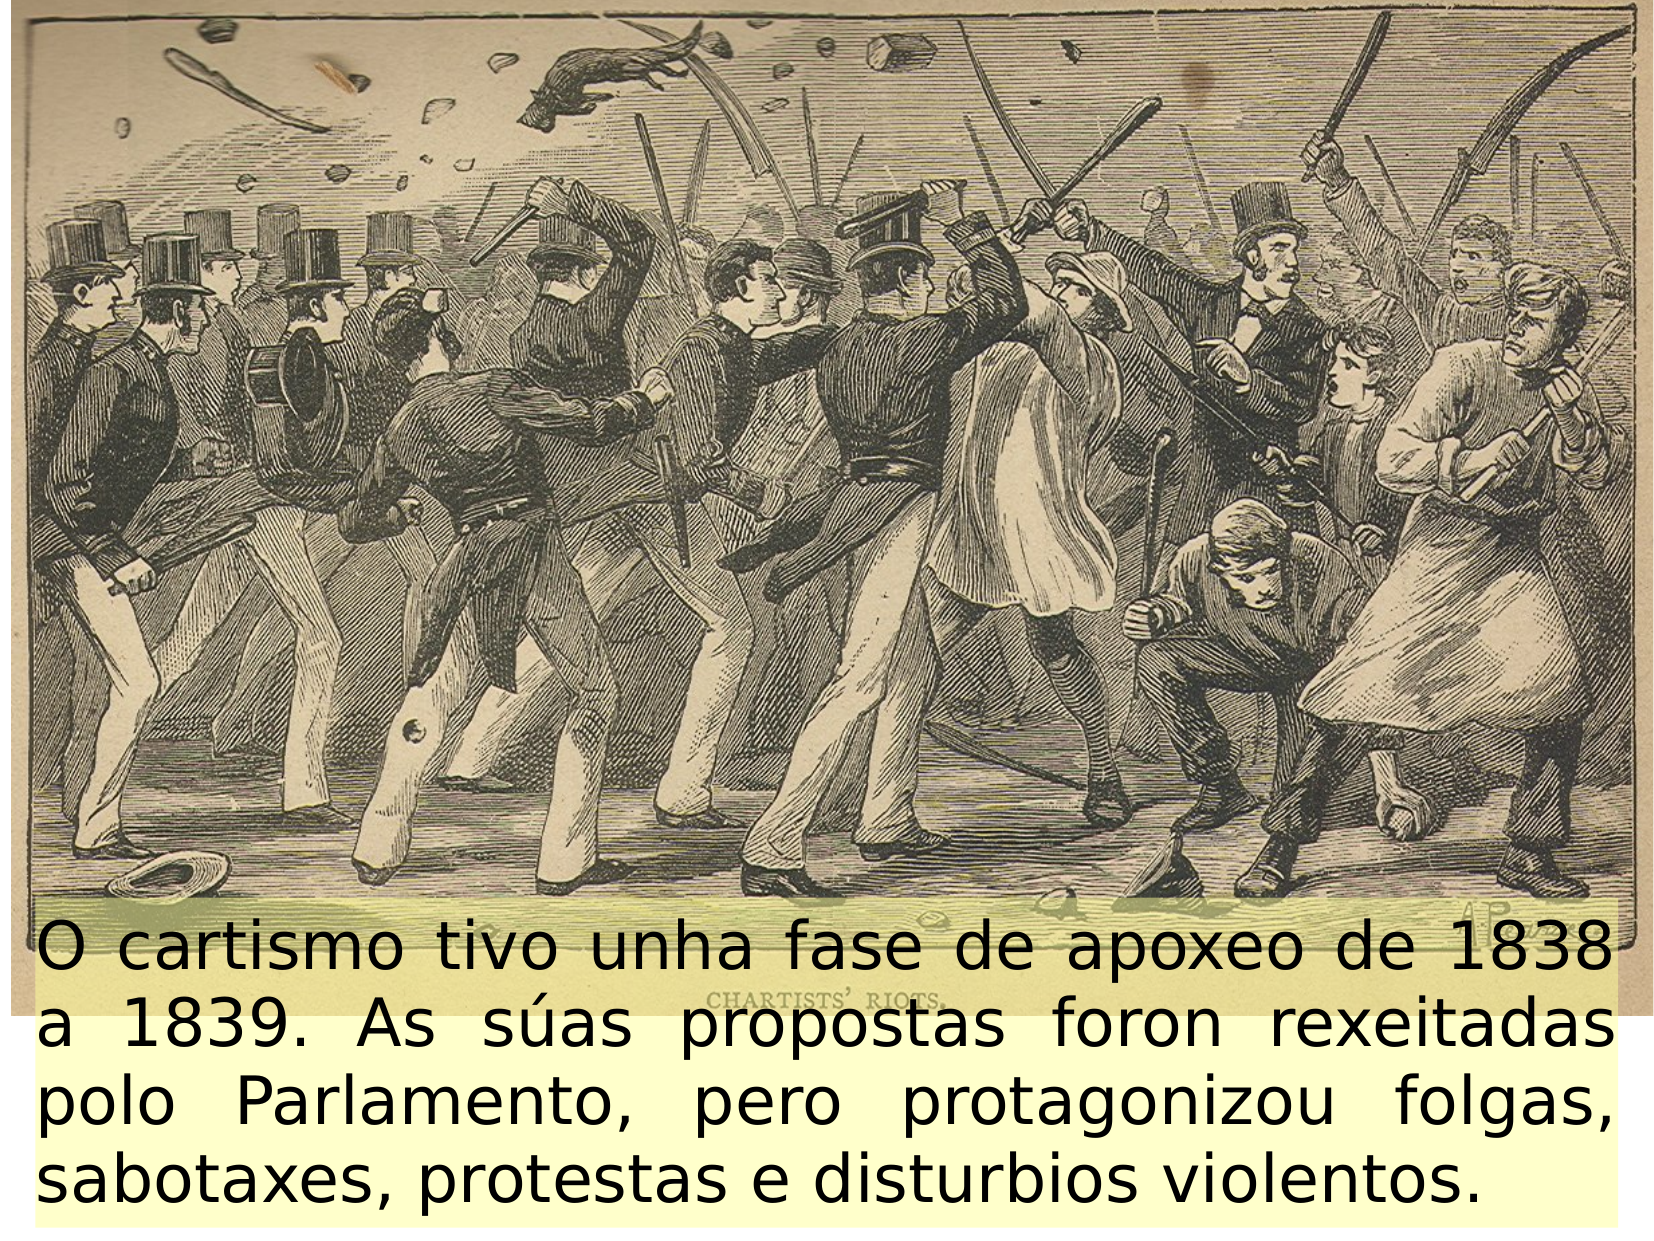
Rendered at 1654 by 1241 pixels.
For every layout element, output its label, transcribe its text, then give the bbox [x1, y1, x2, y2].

subtitle O cartismo tivo unha fase de apoxeo de 1838 a 1839. As súas propostas foron rexeitadas polo Parlamento, pero protagonizou folgas, sabotaxes, protestas e disturbios violentos. [35, 897, 1619, 1228]
picture [11, 0, 1654, 1016]
